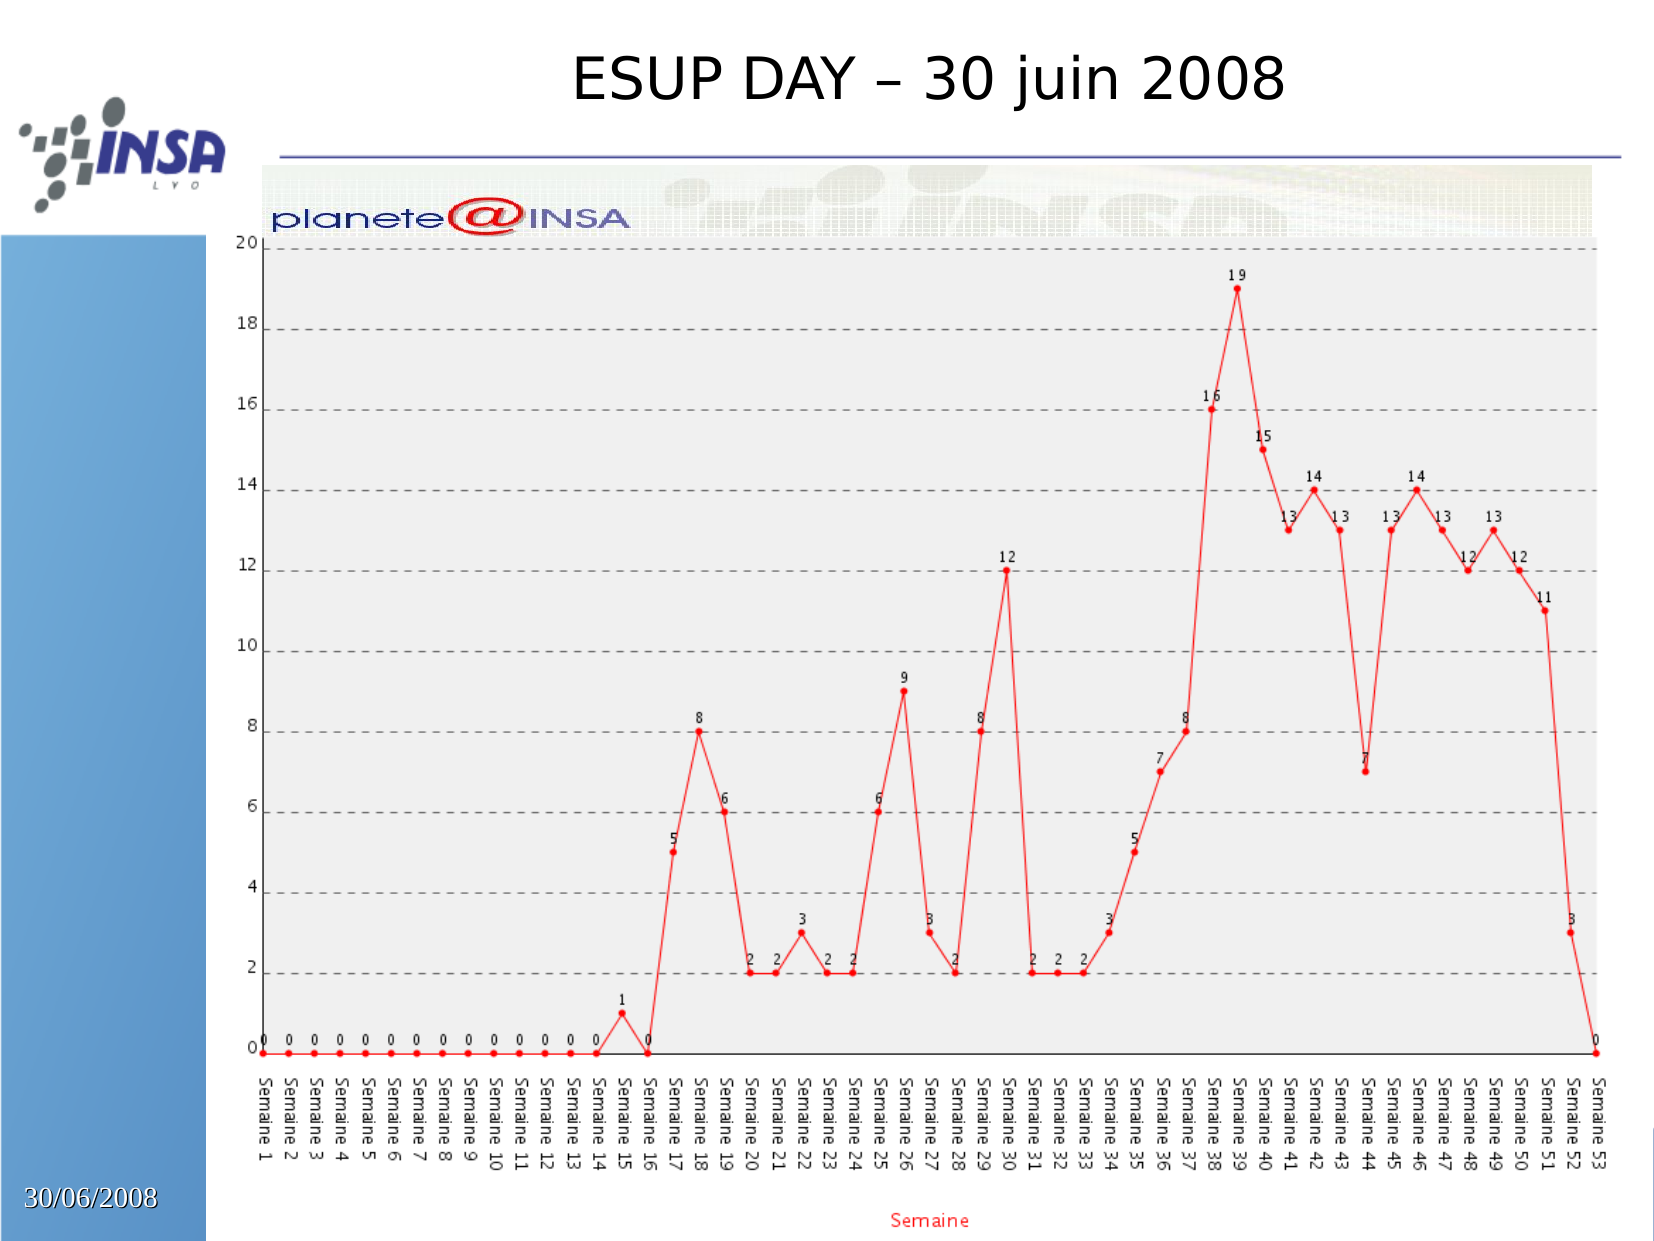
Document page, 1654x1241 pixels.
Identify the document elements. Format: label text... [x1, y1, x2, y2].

picture [0, 0, 1654, 1241]
title ESUP DAY – 30 juin 2008 [236, 11, 1625, 148]
